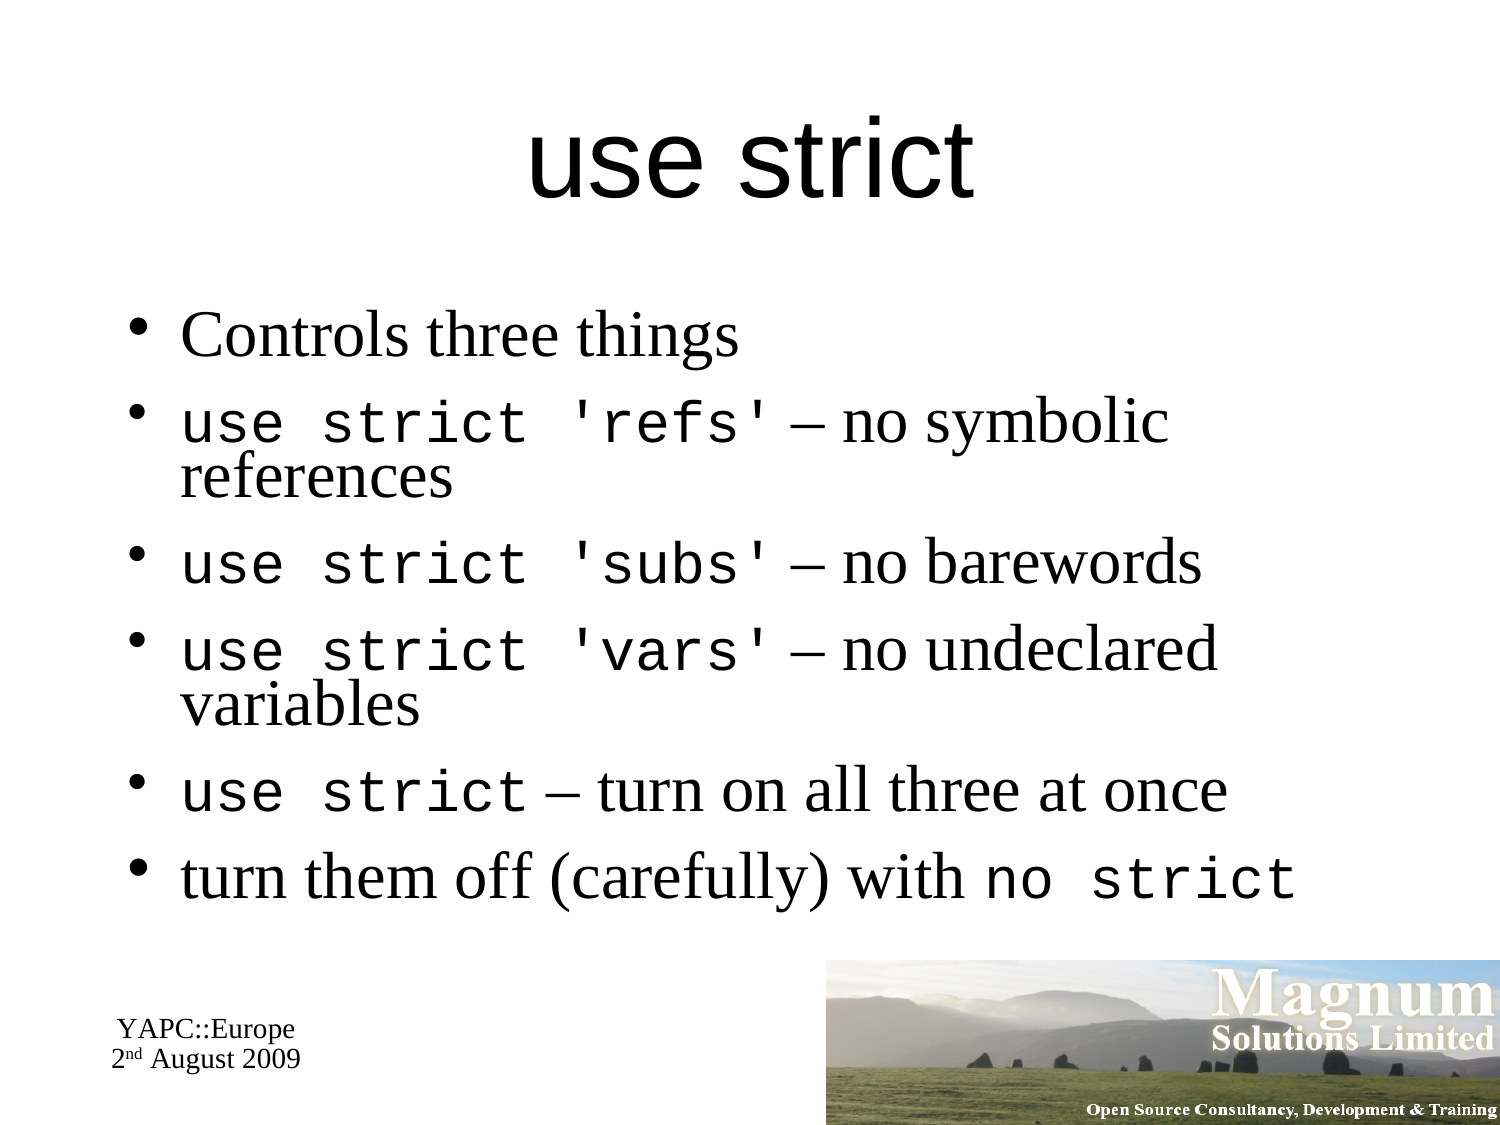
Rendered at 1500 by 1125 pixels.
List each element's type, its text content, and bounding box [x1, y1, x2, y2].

picture [826, 960, 1500, 1125]
title use strict [110, 26, 1391, 288]
list Controls three things use strict 'refs' – no symbolic references use strict 'subs' – no barewords use strict 'vars' – no undeclared variables use strict – turn on all three at once turn them off (carefully) with no strict [110, 312, 1391, 1006]
